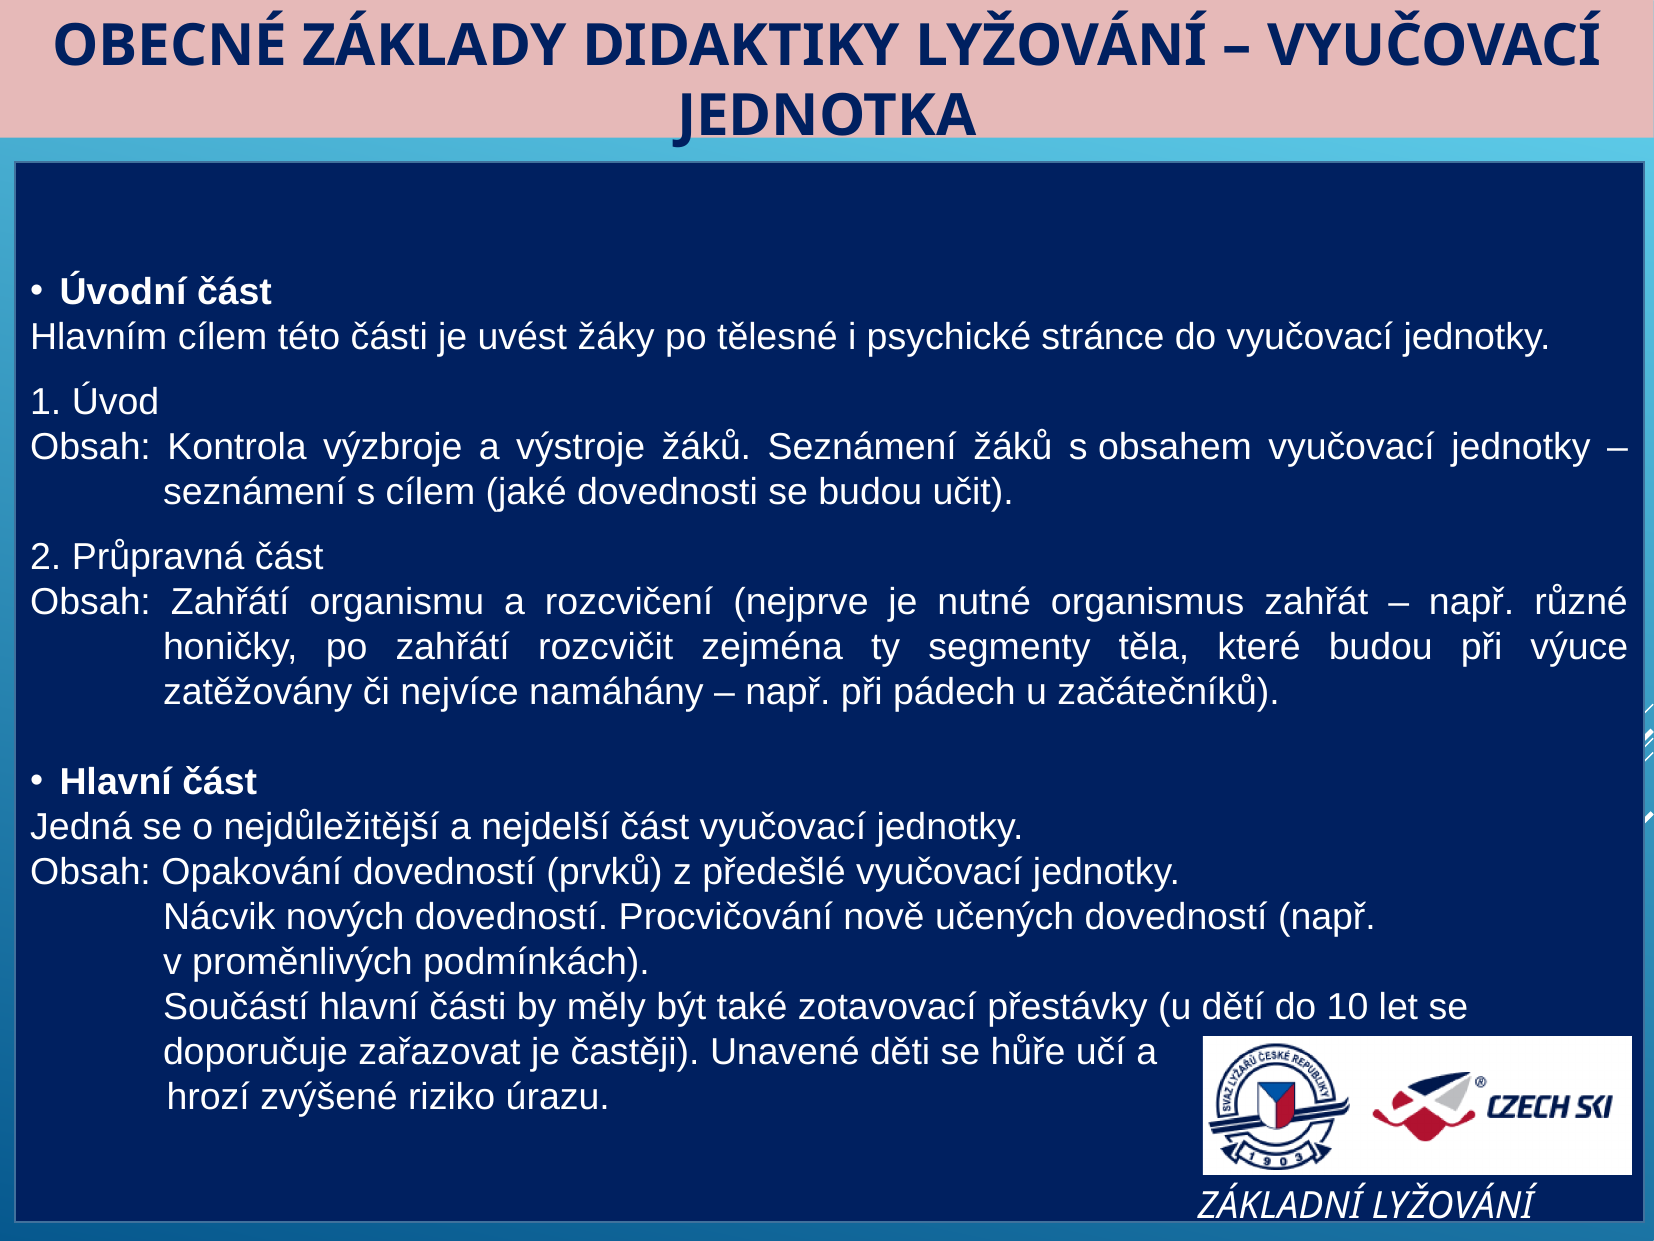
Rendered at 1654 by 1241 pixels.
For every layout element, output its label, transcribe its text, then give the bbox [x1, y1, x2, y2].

title Obecné základy didaktiky lyžování – vyučovací jednotka [0, 0, 1654, 138]
text_box ZÁKLADNÍ LYŽOVÁNÍ [1182, 1173, 1644, 1235]
text_box Úvodní část Hlavním cílem této části je uvést žáky po tělesné i psychické stránce do vyučovací jednotky. 1. Úvod Obsah: Kontrola výzbroje a výstroje žáků. Seznámení žáků s obsahem vyučovací jednotky – seznámení s cílem (jaké dovednosti se budou učit). 2. Průpravná část Obsah: Zahřátí organismu a rozcvičení (nejprve je nutné organismus zahřát – např. různé honičky, po zahřátí rozcvičit zejména ty segmenty těla, které budou při výuce zatěžovány či nejvíce namáhány – např. při pádech u začátečníků). Hlavní část Jedná se o nejdůležitější a nejdelší část vyučovací jednotky. Obsah: Opakování dovedností (prvků) z předešlé vyučovací jednotky. Nácvik nových dovedností. Procvičování nově učených dovedností (např. v proměnlivých podmínkách). Součástí hlavní části by měly být také zotavovací přestávky (u dětí do 10 let se doporučuje zařazovat je častěji). Unavené děti se hůře učí a hrozí zvýšené riziko úrazu. [15, 162, 1644, 1222]
picture [1202, 1036, 1632, 1173]
